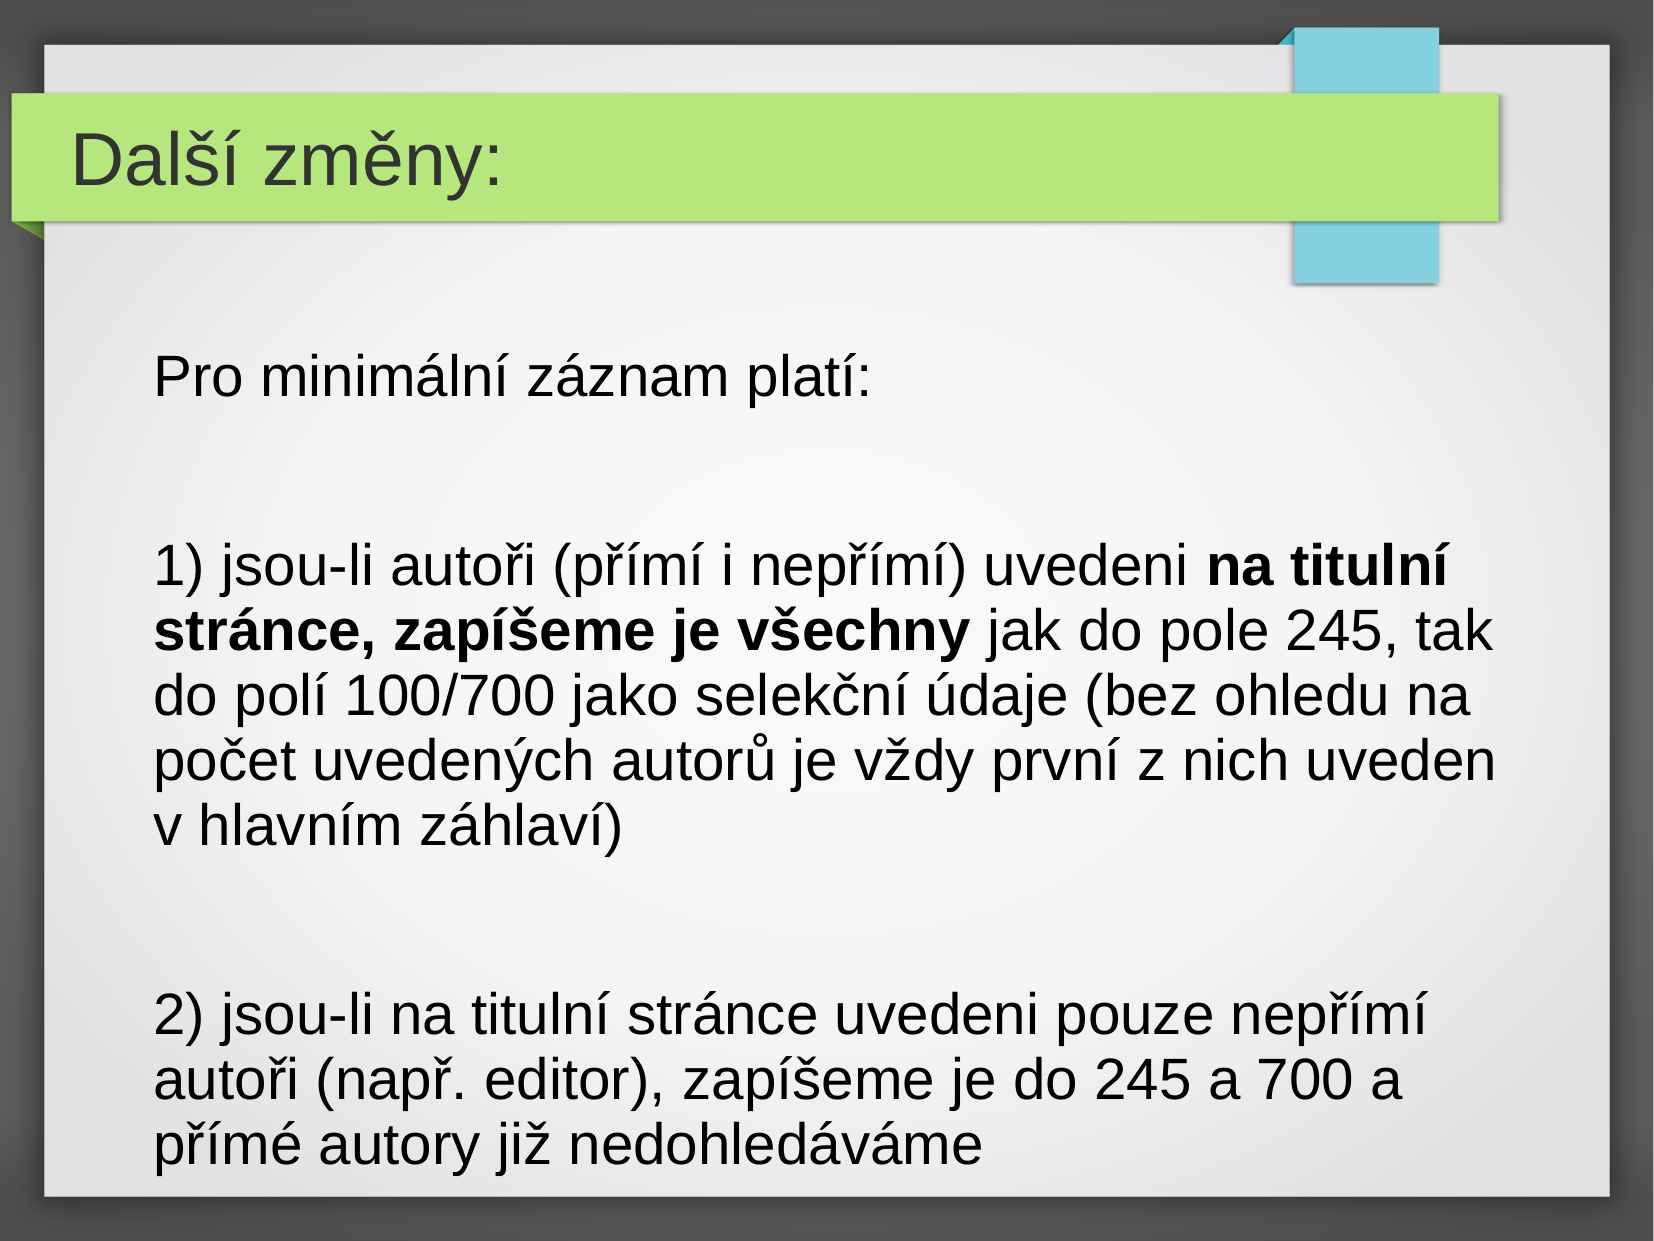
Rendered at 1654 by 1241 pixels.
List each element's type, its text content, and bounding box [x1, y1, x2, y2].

list Pro minimální záznam platí: 1) jsou-li autoři (přímí i nepřímí) uvedeni na titulní stránce, zapíšeme je všechny jak do pole 245, tak do polí 100/700 jako selekční údaje (bez ohledu na počet uvedených autorů je vždy první z nich uveden v hlavním záhlaví) 2) jsou-li na titulní stránce uvedeni pouze nepřímí autoři (např. editor), zapíšeme je do 245 a 700 a přímé autory již nedohledáváme [82, 343, 1538, 1063]
title Další změny: [70, 106, 1229, 213]
picture [0, 0, 1654, 1241]
